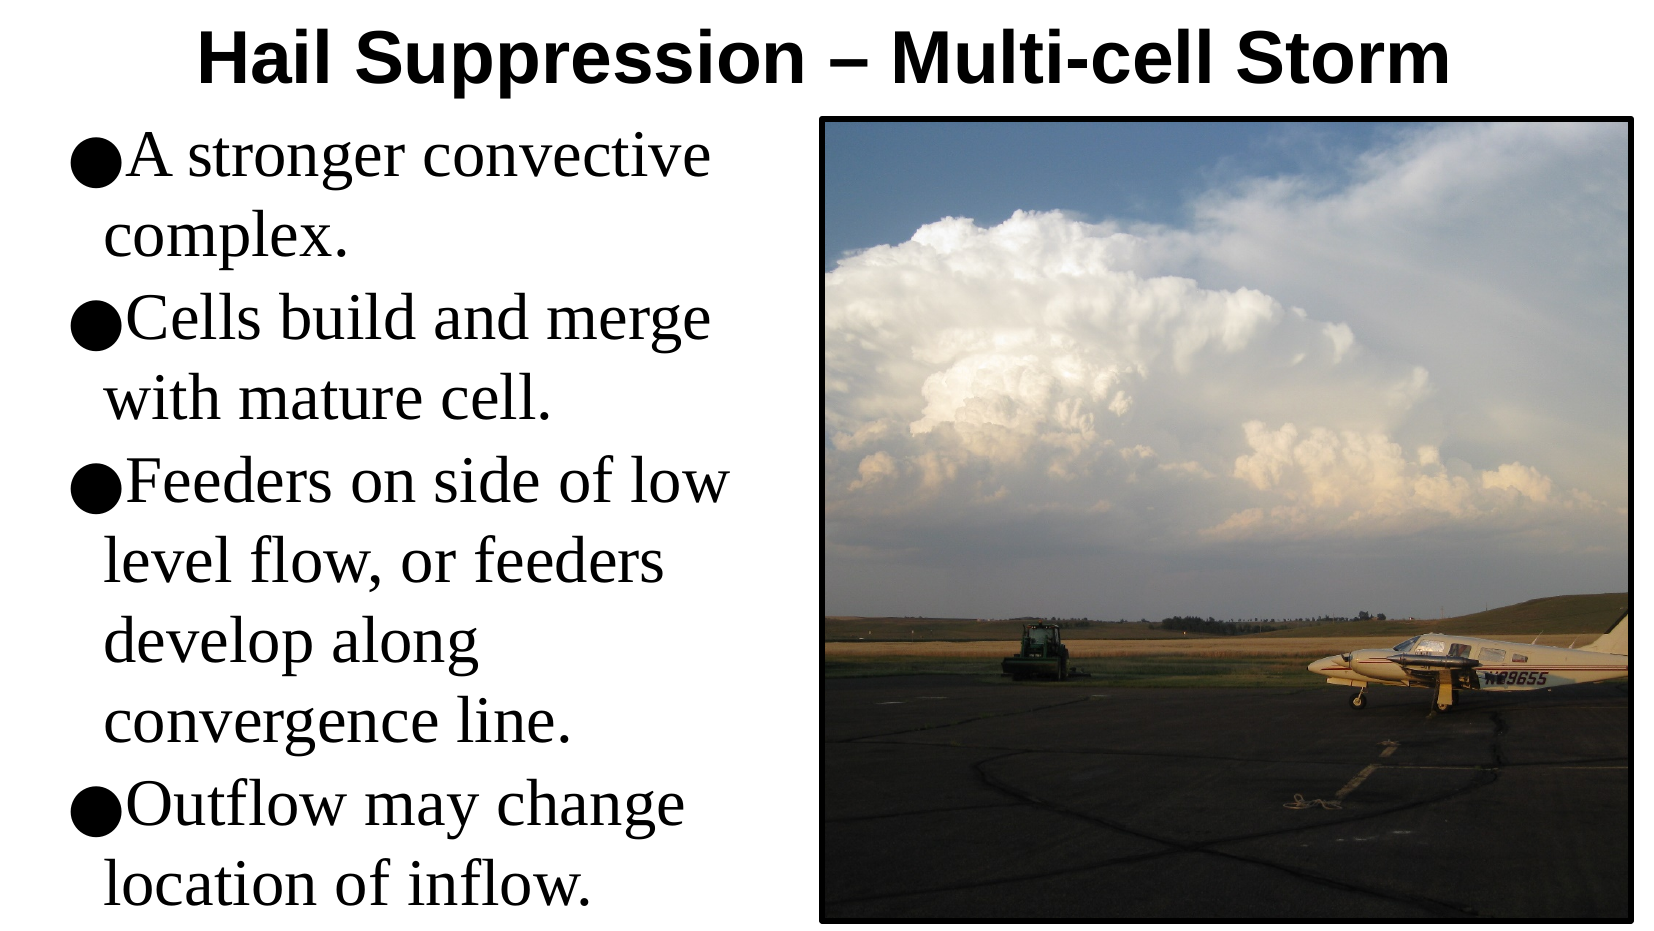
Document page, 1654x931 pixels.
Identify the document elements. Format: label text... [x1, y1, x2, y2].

text_box A stronger convective complex. Cells build and merge with mature cell. Feeders on side of low level flow, or feeders develop along convergence line. Outflow may change location of inflow. [11, 102, 788, 927]
text_box Hail Suppression – Multi-cell Storm [0, 0, 1654, 107]
picture [825, 121, 1629, 918]
